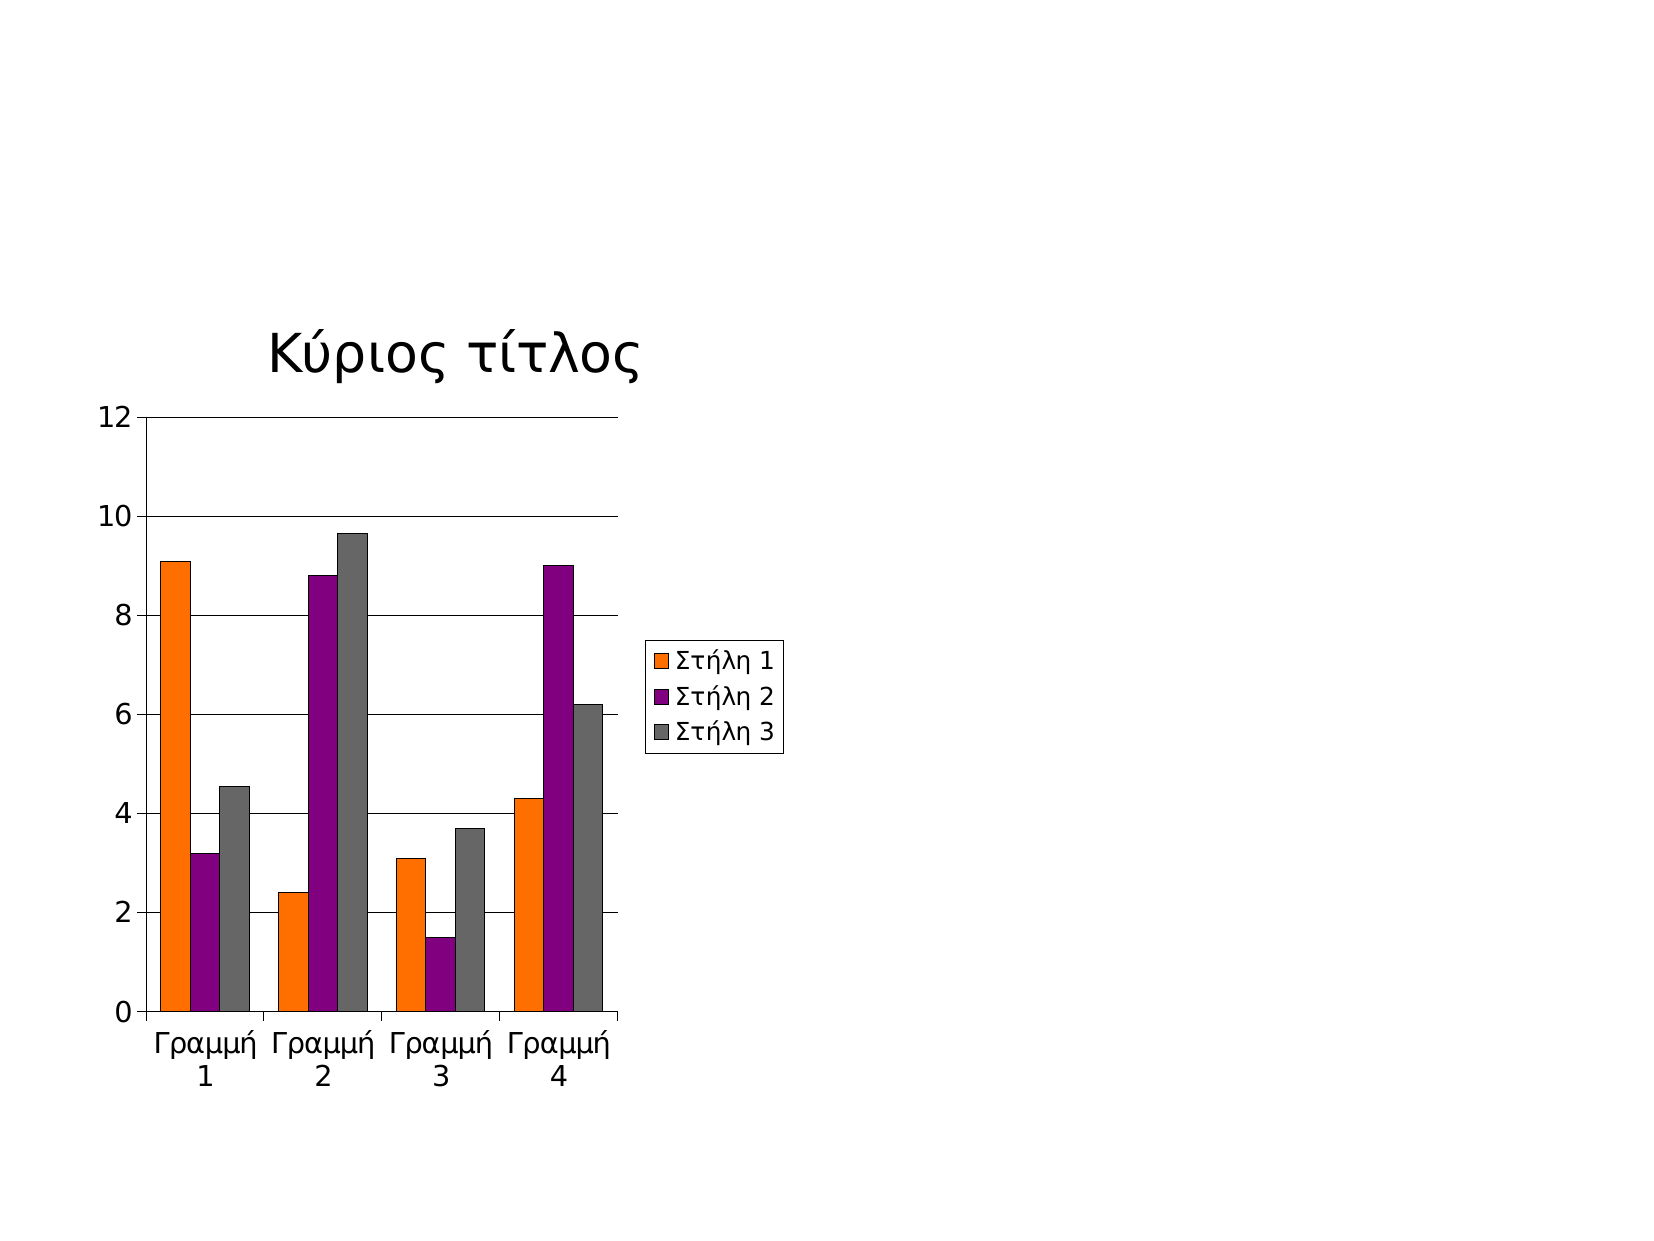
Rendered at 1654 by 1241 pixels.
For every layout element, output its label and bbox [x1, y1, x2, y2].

chart [82, 290, 809, 1109]
